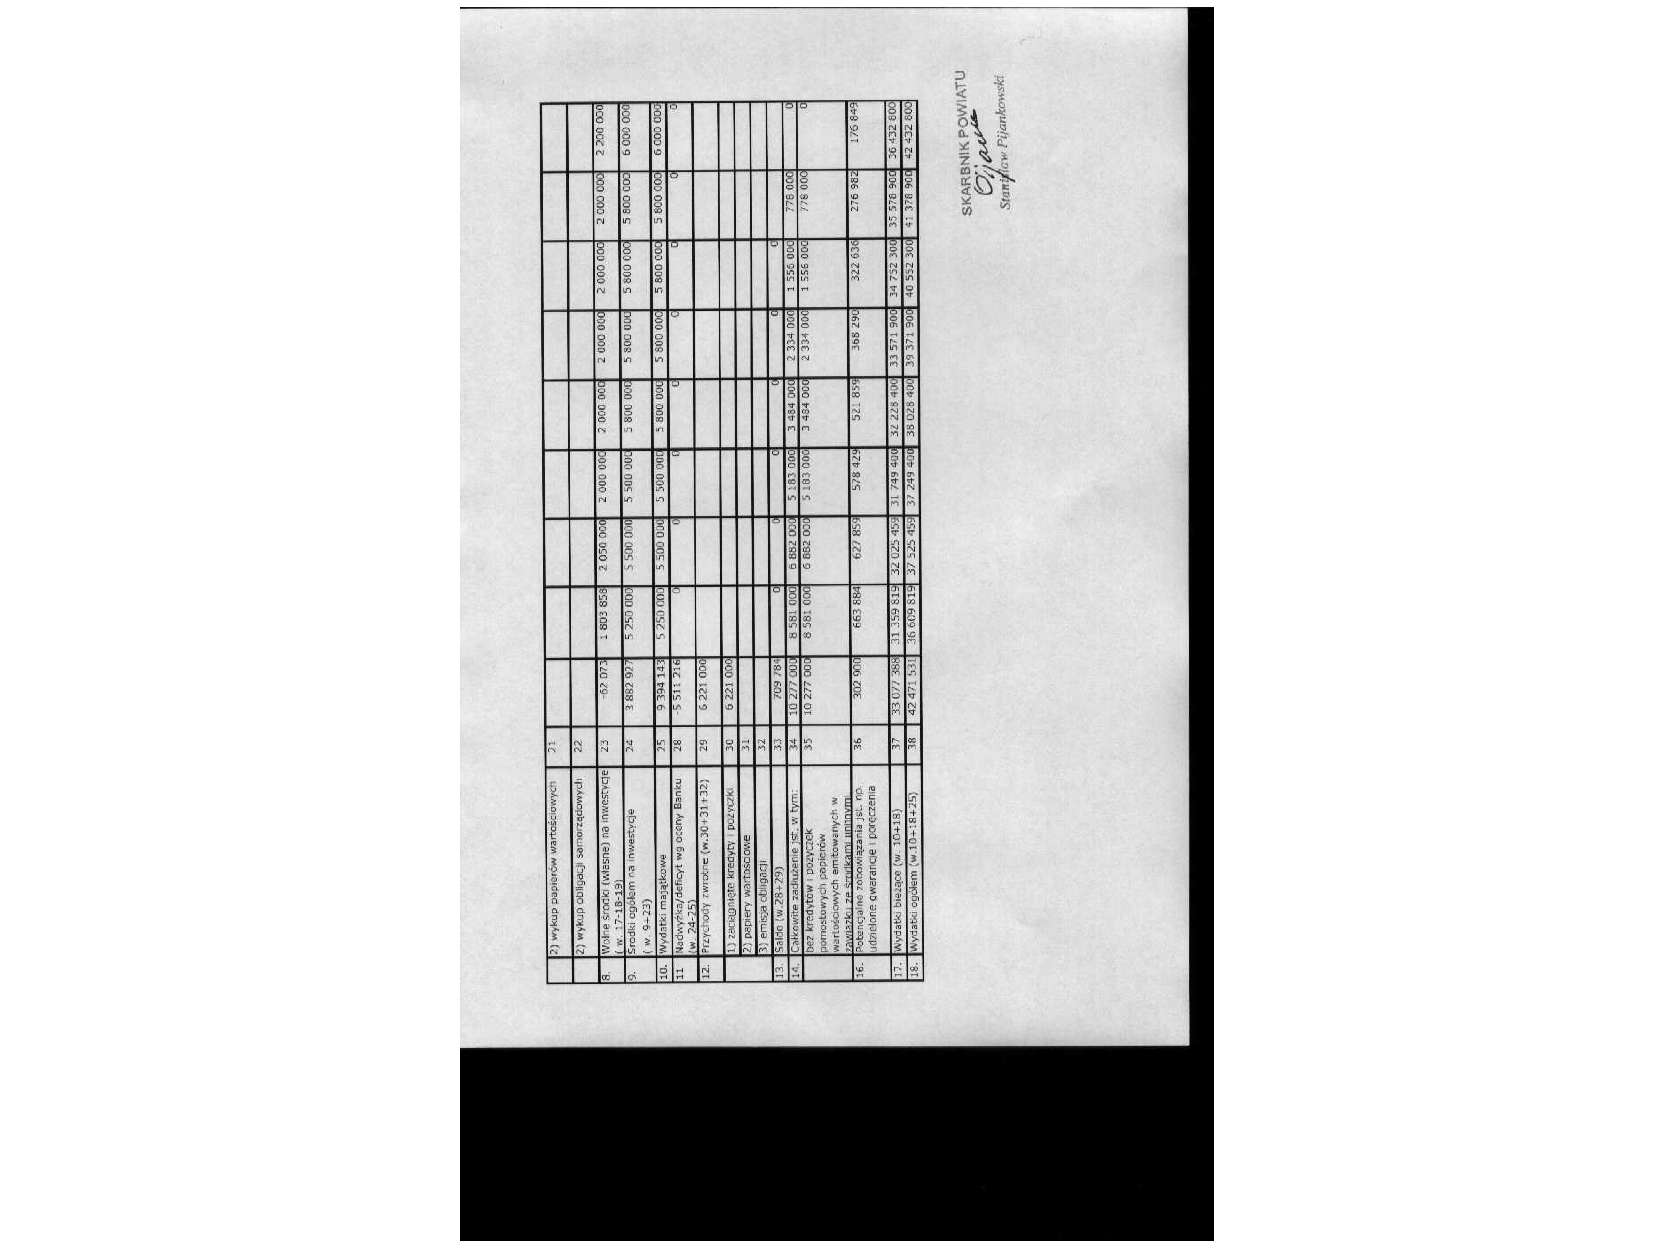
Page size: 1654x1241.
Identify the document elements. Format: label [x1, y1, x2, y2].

picture [460, 7, 1214, 1241]
